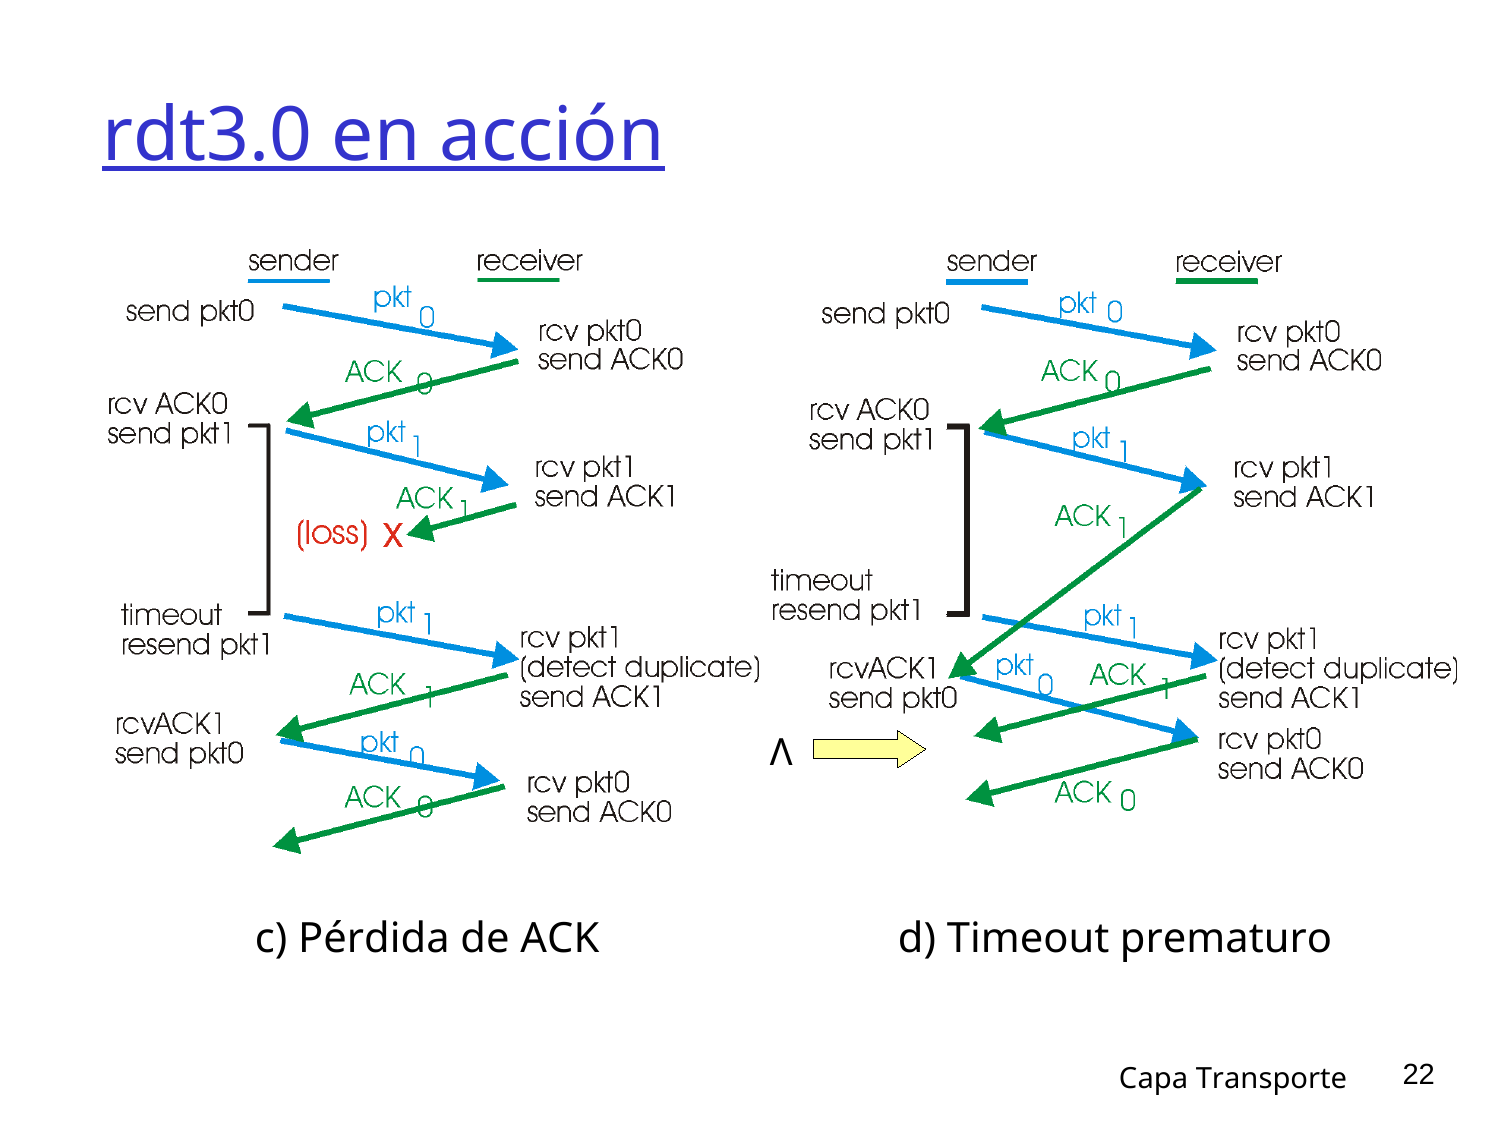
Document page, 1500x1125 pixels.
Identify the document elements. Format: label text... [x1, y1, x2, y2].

text_box Ʌ [813, 730, 926, 768]
title rdt3.0 en acción [87, 37, 1363, 225]
picture [107, 249, 1457, 948]
text_box c) Pérdida de ACK [240, 900, 615, 973]
text_box d) Timeout prematuro [883, 900, 1348, 973]
